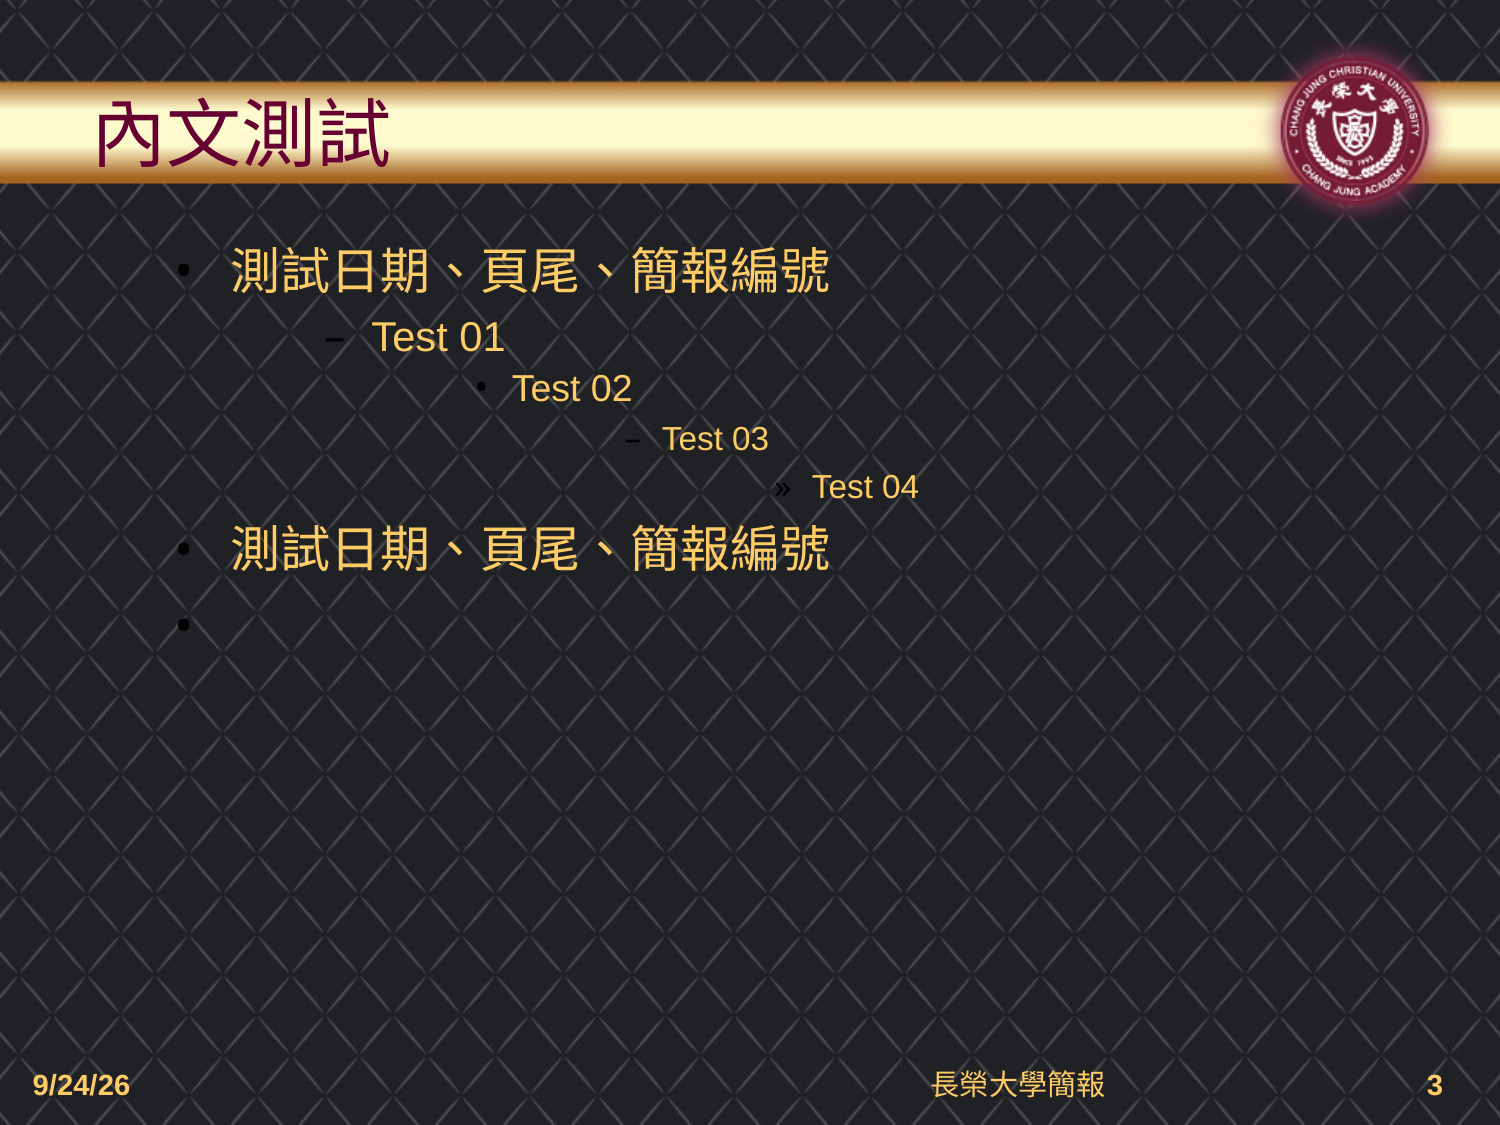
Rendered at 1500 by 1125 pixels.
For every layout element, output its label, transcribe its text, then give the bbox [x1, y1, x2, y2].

title 內文測試 [76, 54, 1188, 209]
text_box [1411, 1058, 1495, 1118]
list 測試日期、頁尾、簡報編號 Test 01 Test 02 Test 03 Test 04 測試日期、頁尾、簡報編號 [159, 231, 1426, 1012]
text_box [17, 1058, 367, 1119]
text_box 長榮大學簡報 [915, 1058, 1411, 1118]
